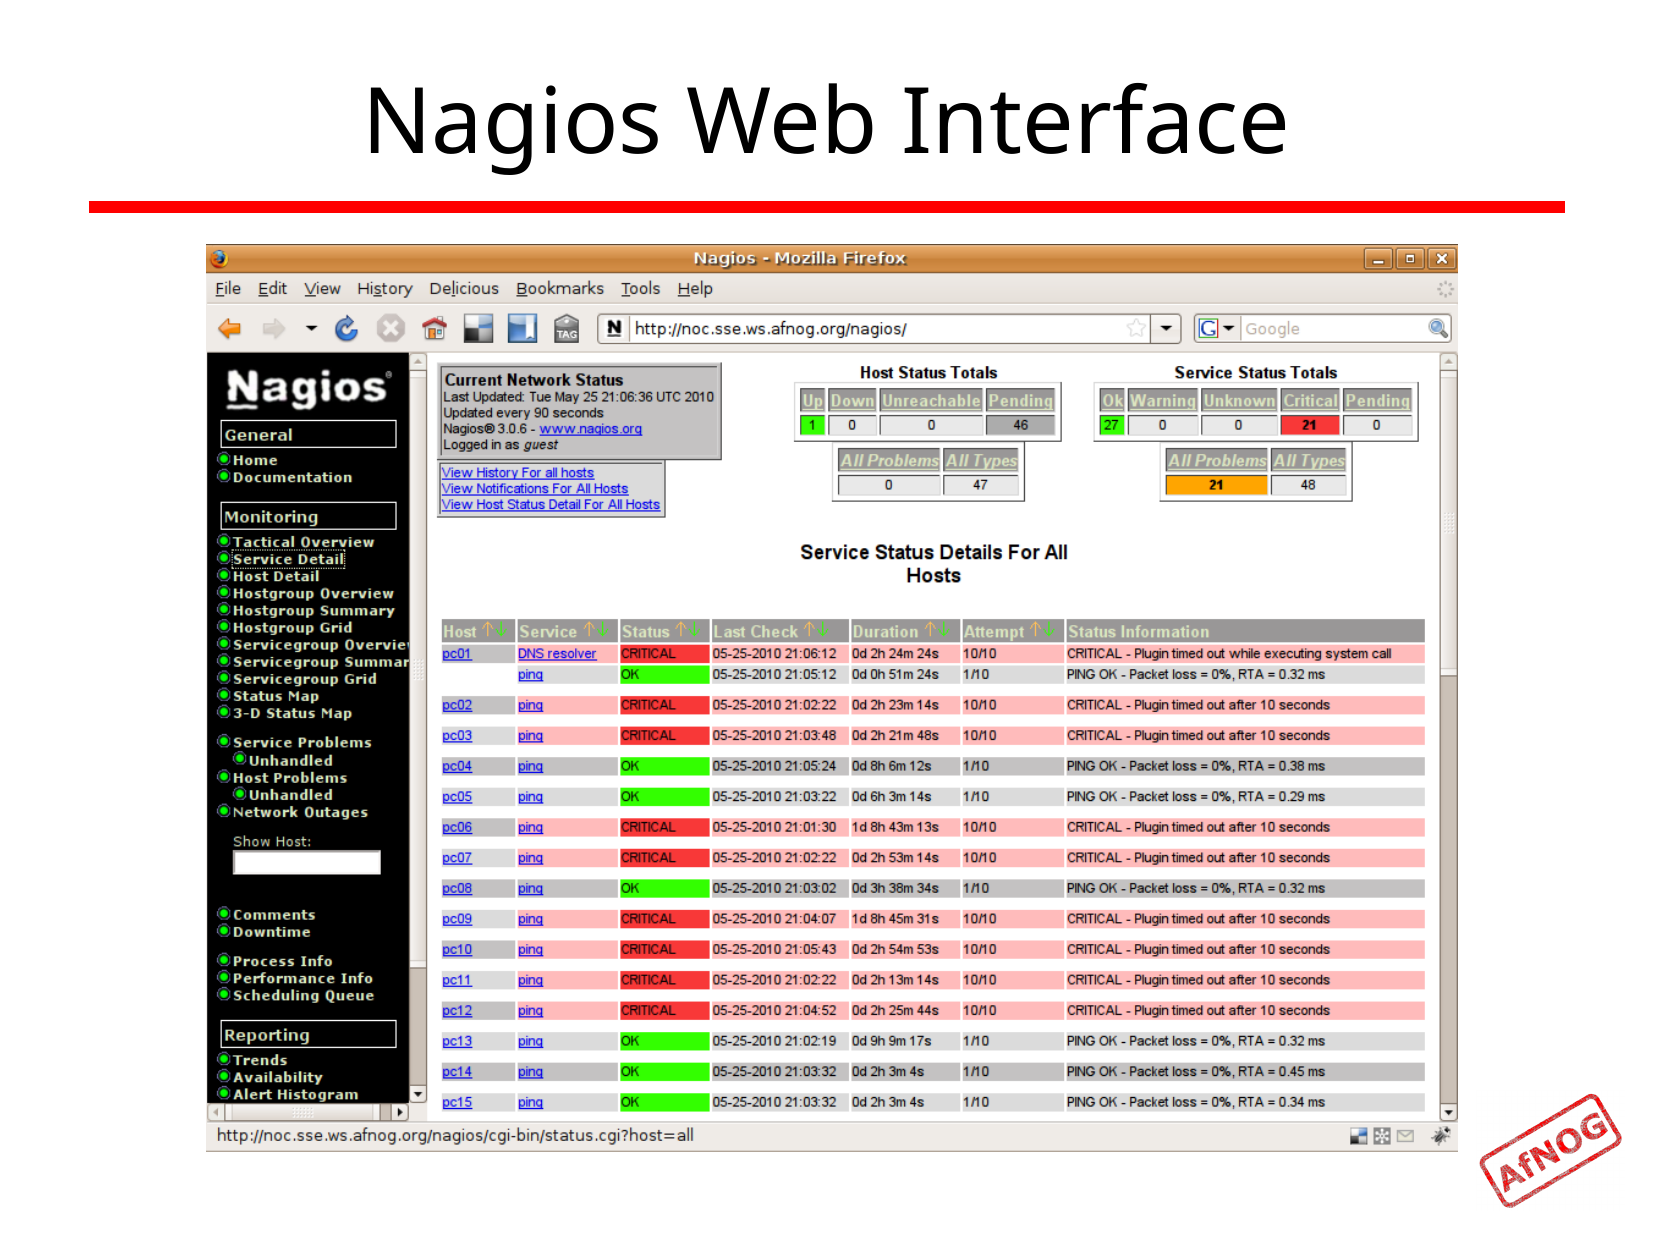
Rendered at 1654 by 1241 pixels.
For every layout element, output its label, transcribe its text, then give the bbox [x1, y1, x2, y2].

title Nagios Web Interface [88, 29, 1565, 207]
picture [1476, 1090, 1625, 1211]
picture [206, 244, 1458, 1152]
